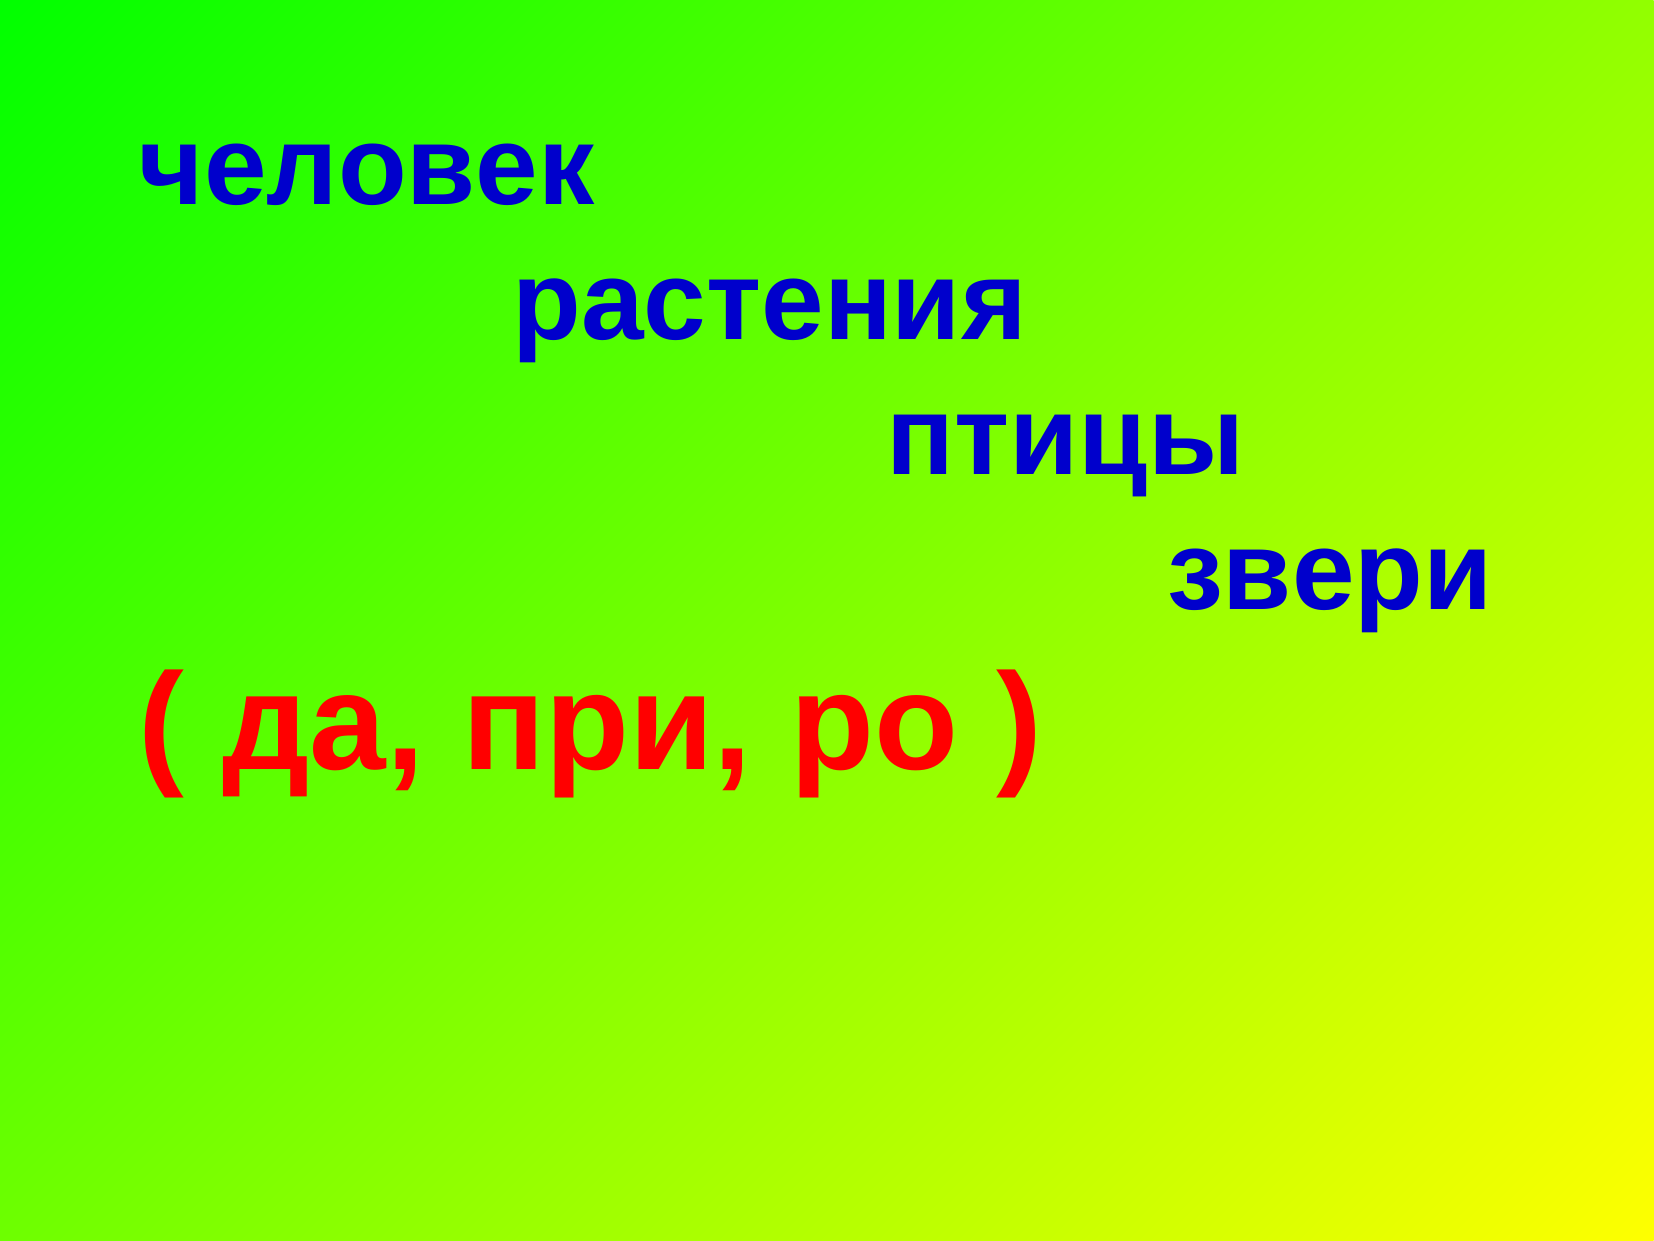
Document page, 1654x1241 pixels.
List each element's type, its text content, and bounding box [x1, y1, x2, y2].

title человек растения птицы звери ( да, при, ро ) [123, 69, 1530, 820]
